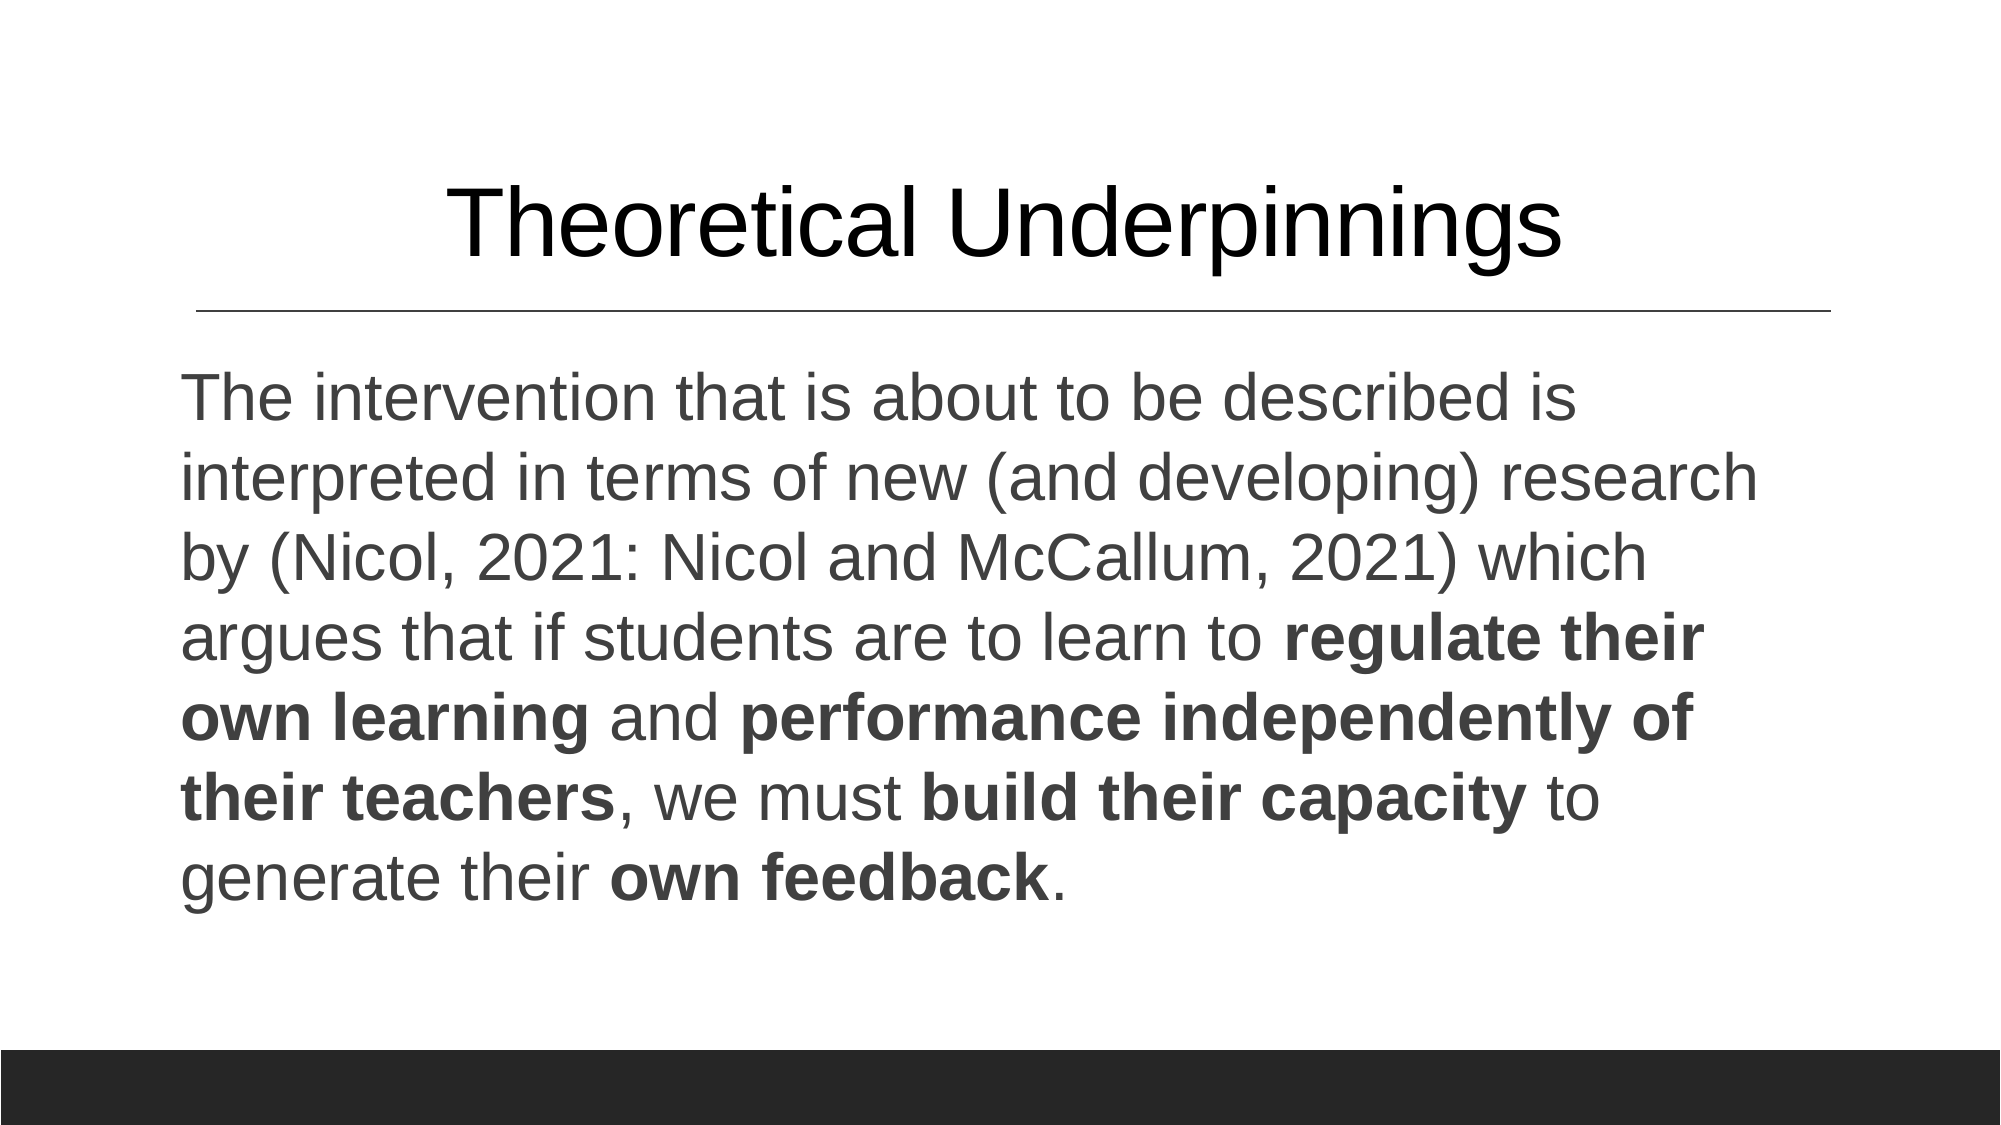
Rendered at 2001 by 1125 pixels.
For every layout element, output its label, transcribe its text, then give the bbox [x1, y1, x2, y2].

title Theoretical Underpinnings [180, 47, 1831, 286]
list The intervention that is about to be described is interpreted in terms of new (and developing) research by (Nicol, 2021: Nicol and McCallum, 2021) which argues that if students are to learn to regulate their own learning and performance independently of their teachers, we must build their capacity to generate their own feedback. [180, 345, 1831, 963]
